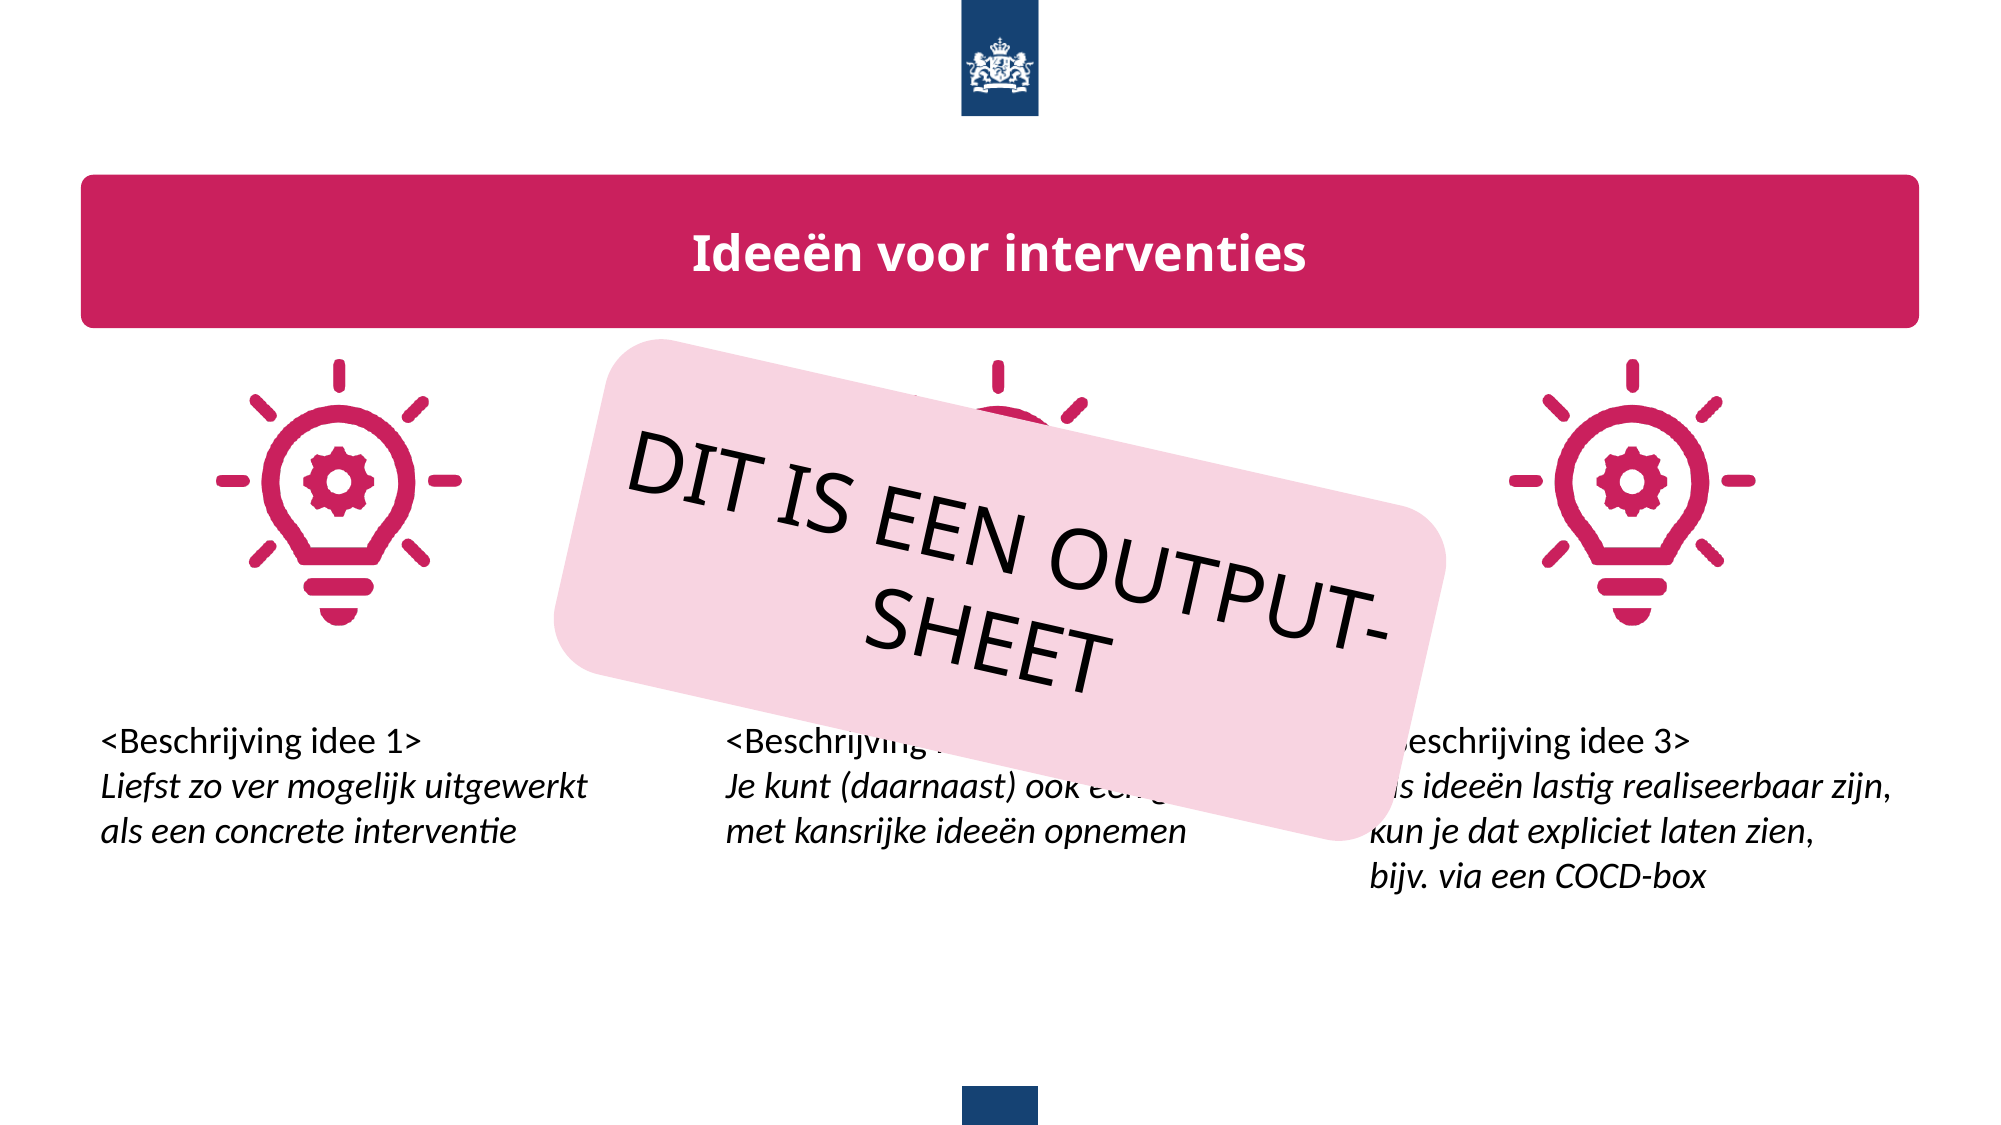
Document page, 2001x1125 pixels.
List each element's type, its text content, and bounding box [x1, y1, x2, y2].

text_box DIT IS EEN OUTPUT-SHEET [553, 339, 1447, 841]
text_box <Beschrijving idee 3> Als ideeën lastig realiseerbaar zijn, kun je dat expliciet laten zien, bijv. via een COCD-box [1354, 708, 1946, 945]
picture [852, 347, 1148, 447]
text_box <Beschrijving idee 1> Liefst zo ver mogelijk uitgewerkt als een concrete interventie [85, 708, 677, 945]
picture [1486, 346, 1783, 643]
text_box Ideeën voor interventies [80, 174, 1920, 329]
text_box <Beschrijving idee 2> Je kunt (daarnaast) ook een groslijst met kansrijke ideeën opnemen [710, 708, 1302, 945]
picture [193, 346, 489, 643]
